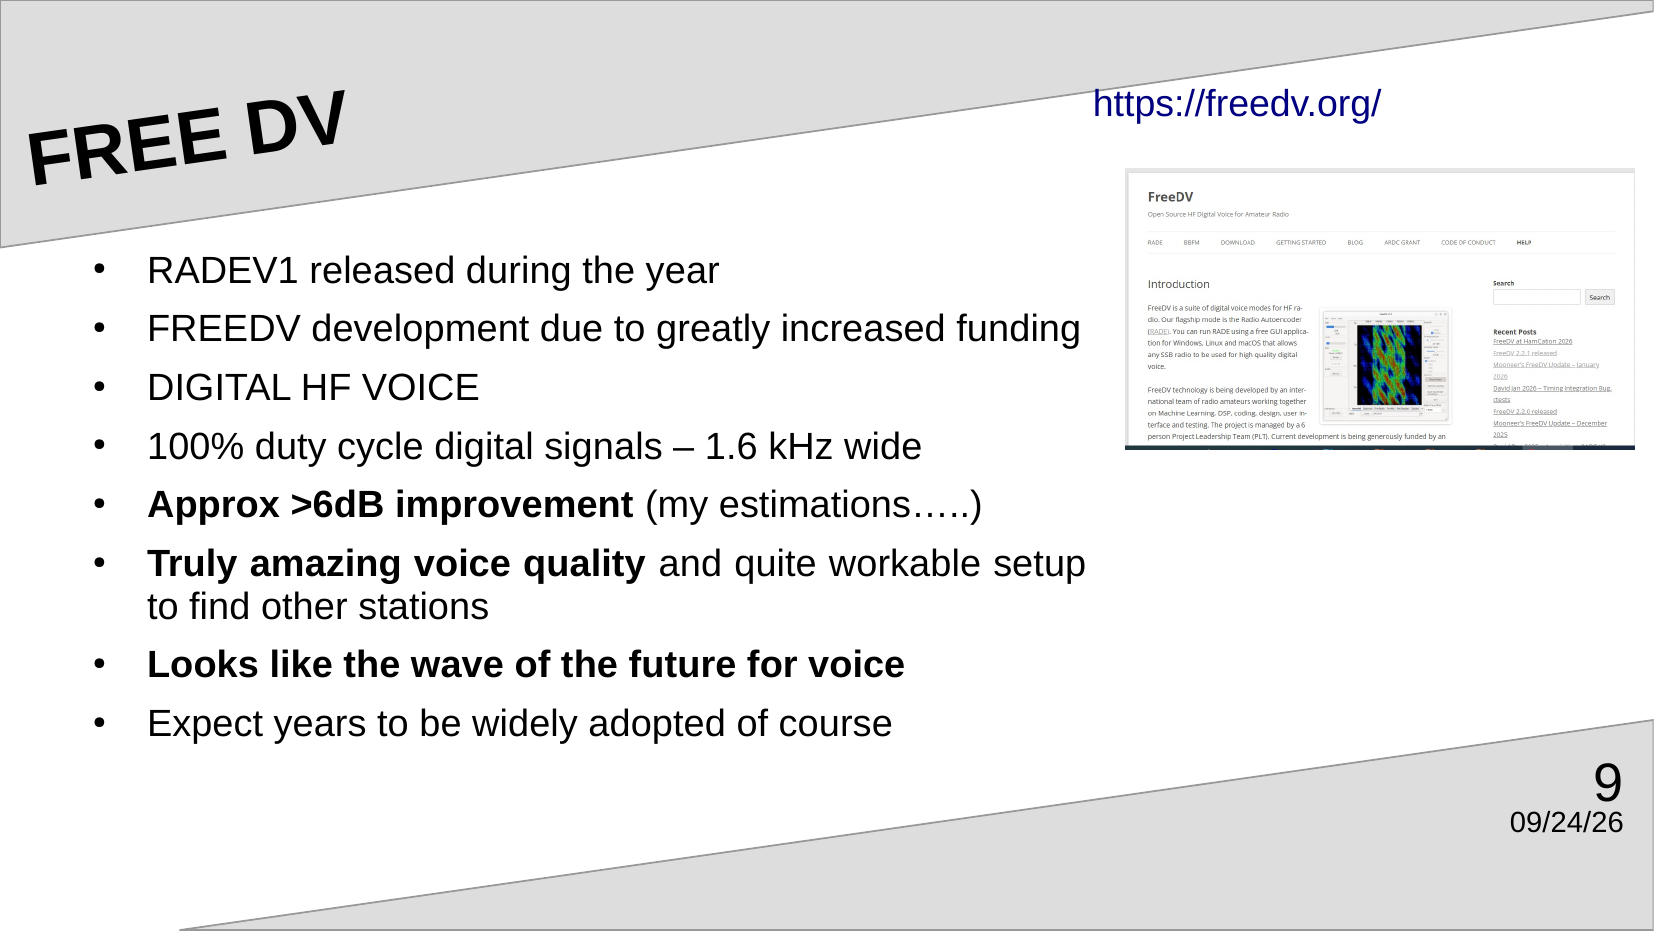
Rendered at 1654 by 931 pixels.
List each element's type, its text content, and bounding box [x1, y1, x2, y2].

picture [1125, 168, 1635, 451]
text_box https://freedv.org/ [900, 75, 1576, 132]
title FREE DV [16, 0, 1501, 239]
list RADEV1 released during the year FREEDV development due to greatly increased funding DIGITAL HF VOICE 100% duty cycle digital signals – 1.6 kHz wide Approx >6dB improvement (my estimations…..) Truly amazing voice quality and quite workable setup to find other stations Looks like the wave of the future for voice Expect years to be widely adopted of course [82, 248, 1088, 789]
